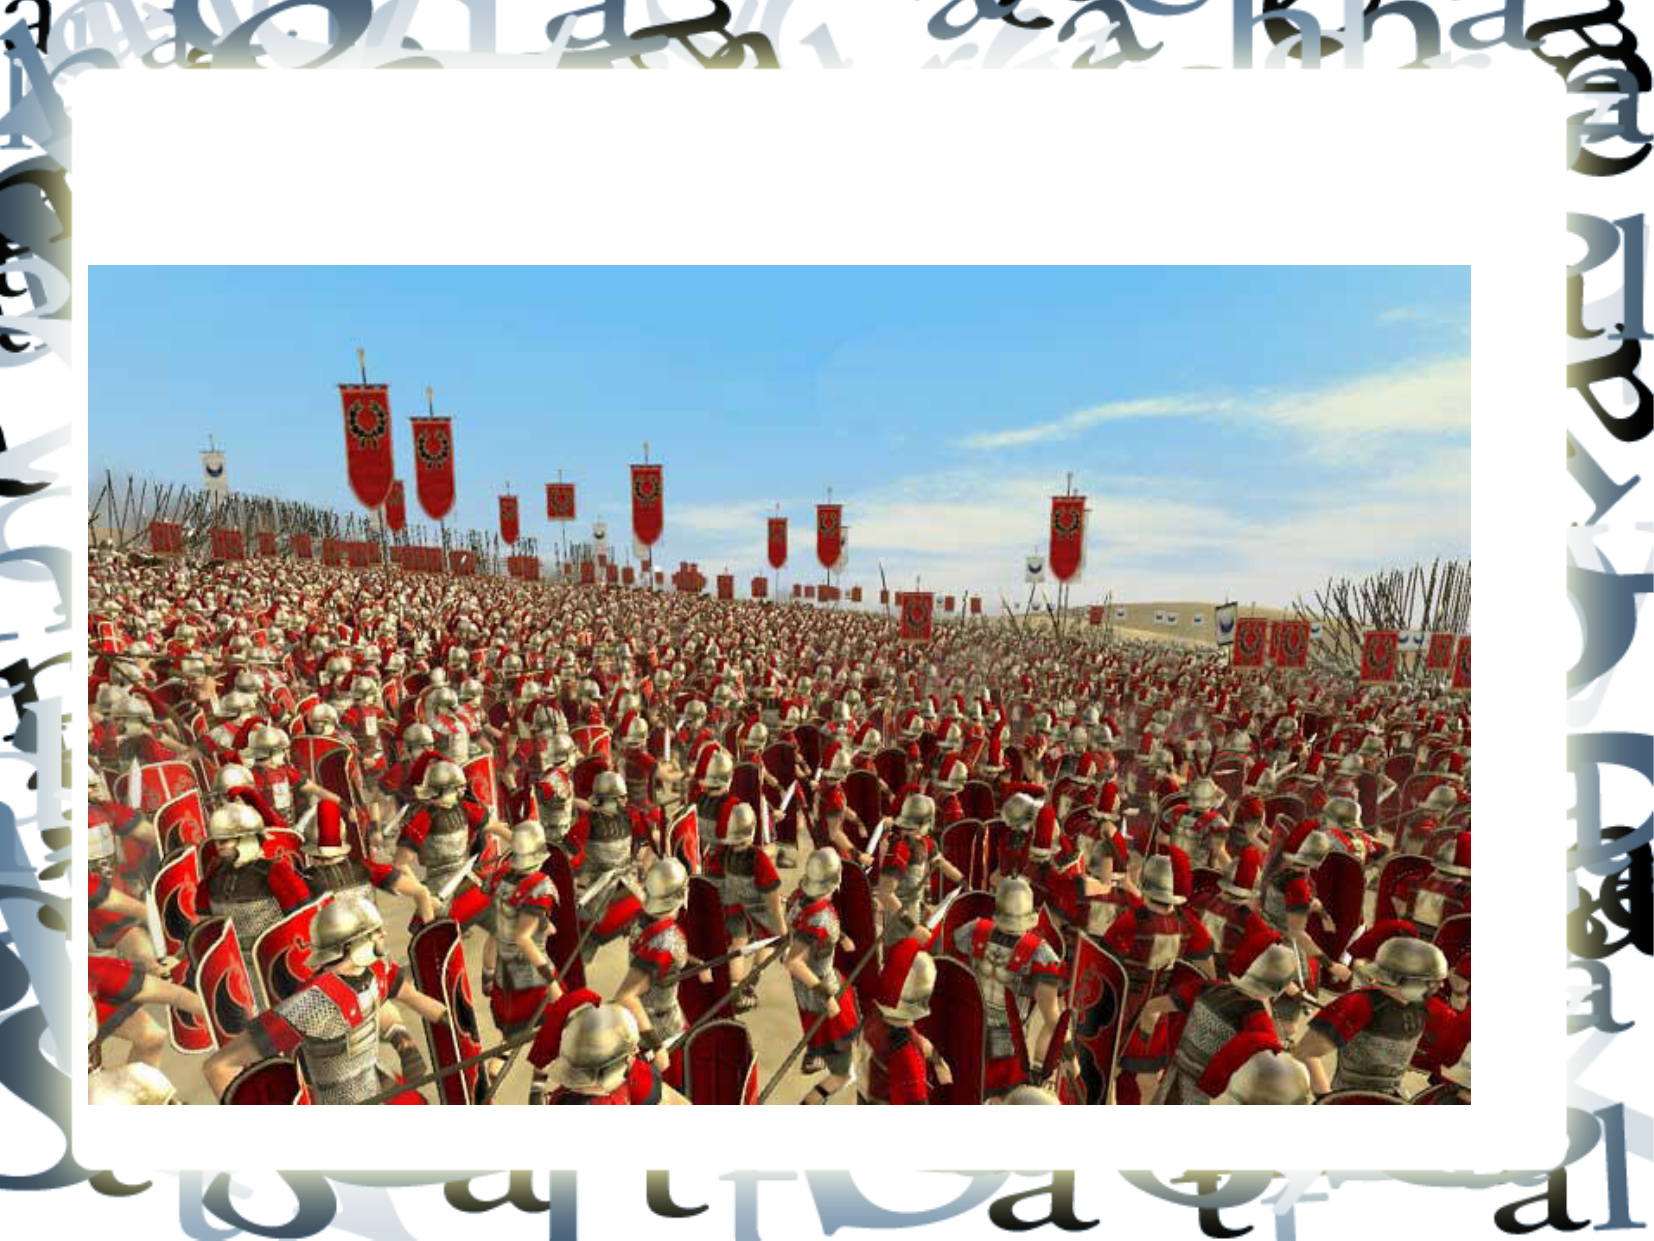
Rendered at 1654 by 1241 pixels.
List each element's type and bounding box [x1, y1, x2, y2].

picture [0, 0, 1654, 1241]
list [106, 313, 1530, 1133]
